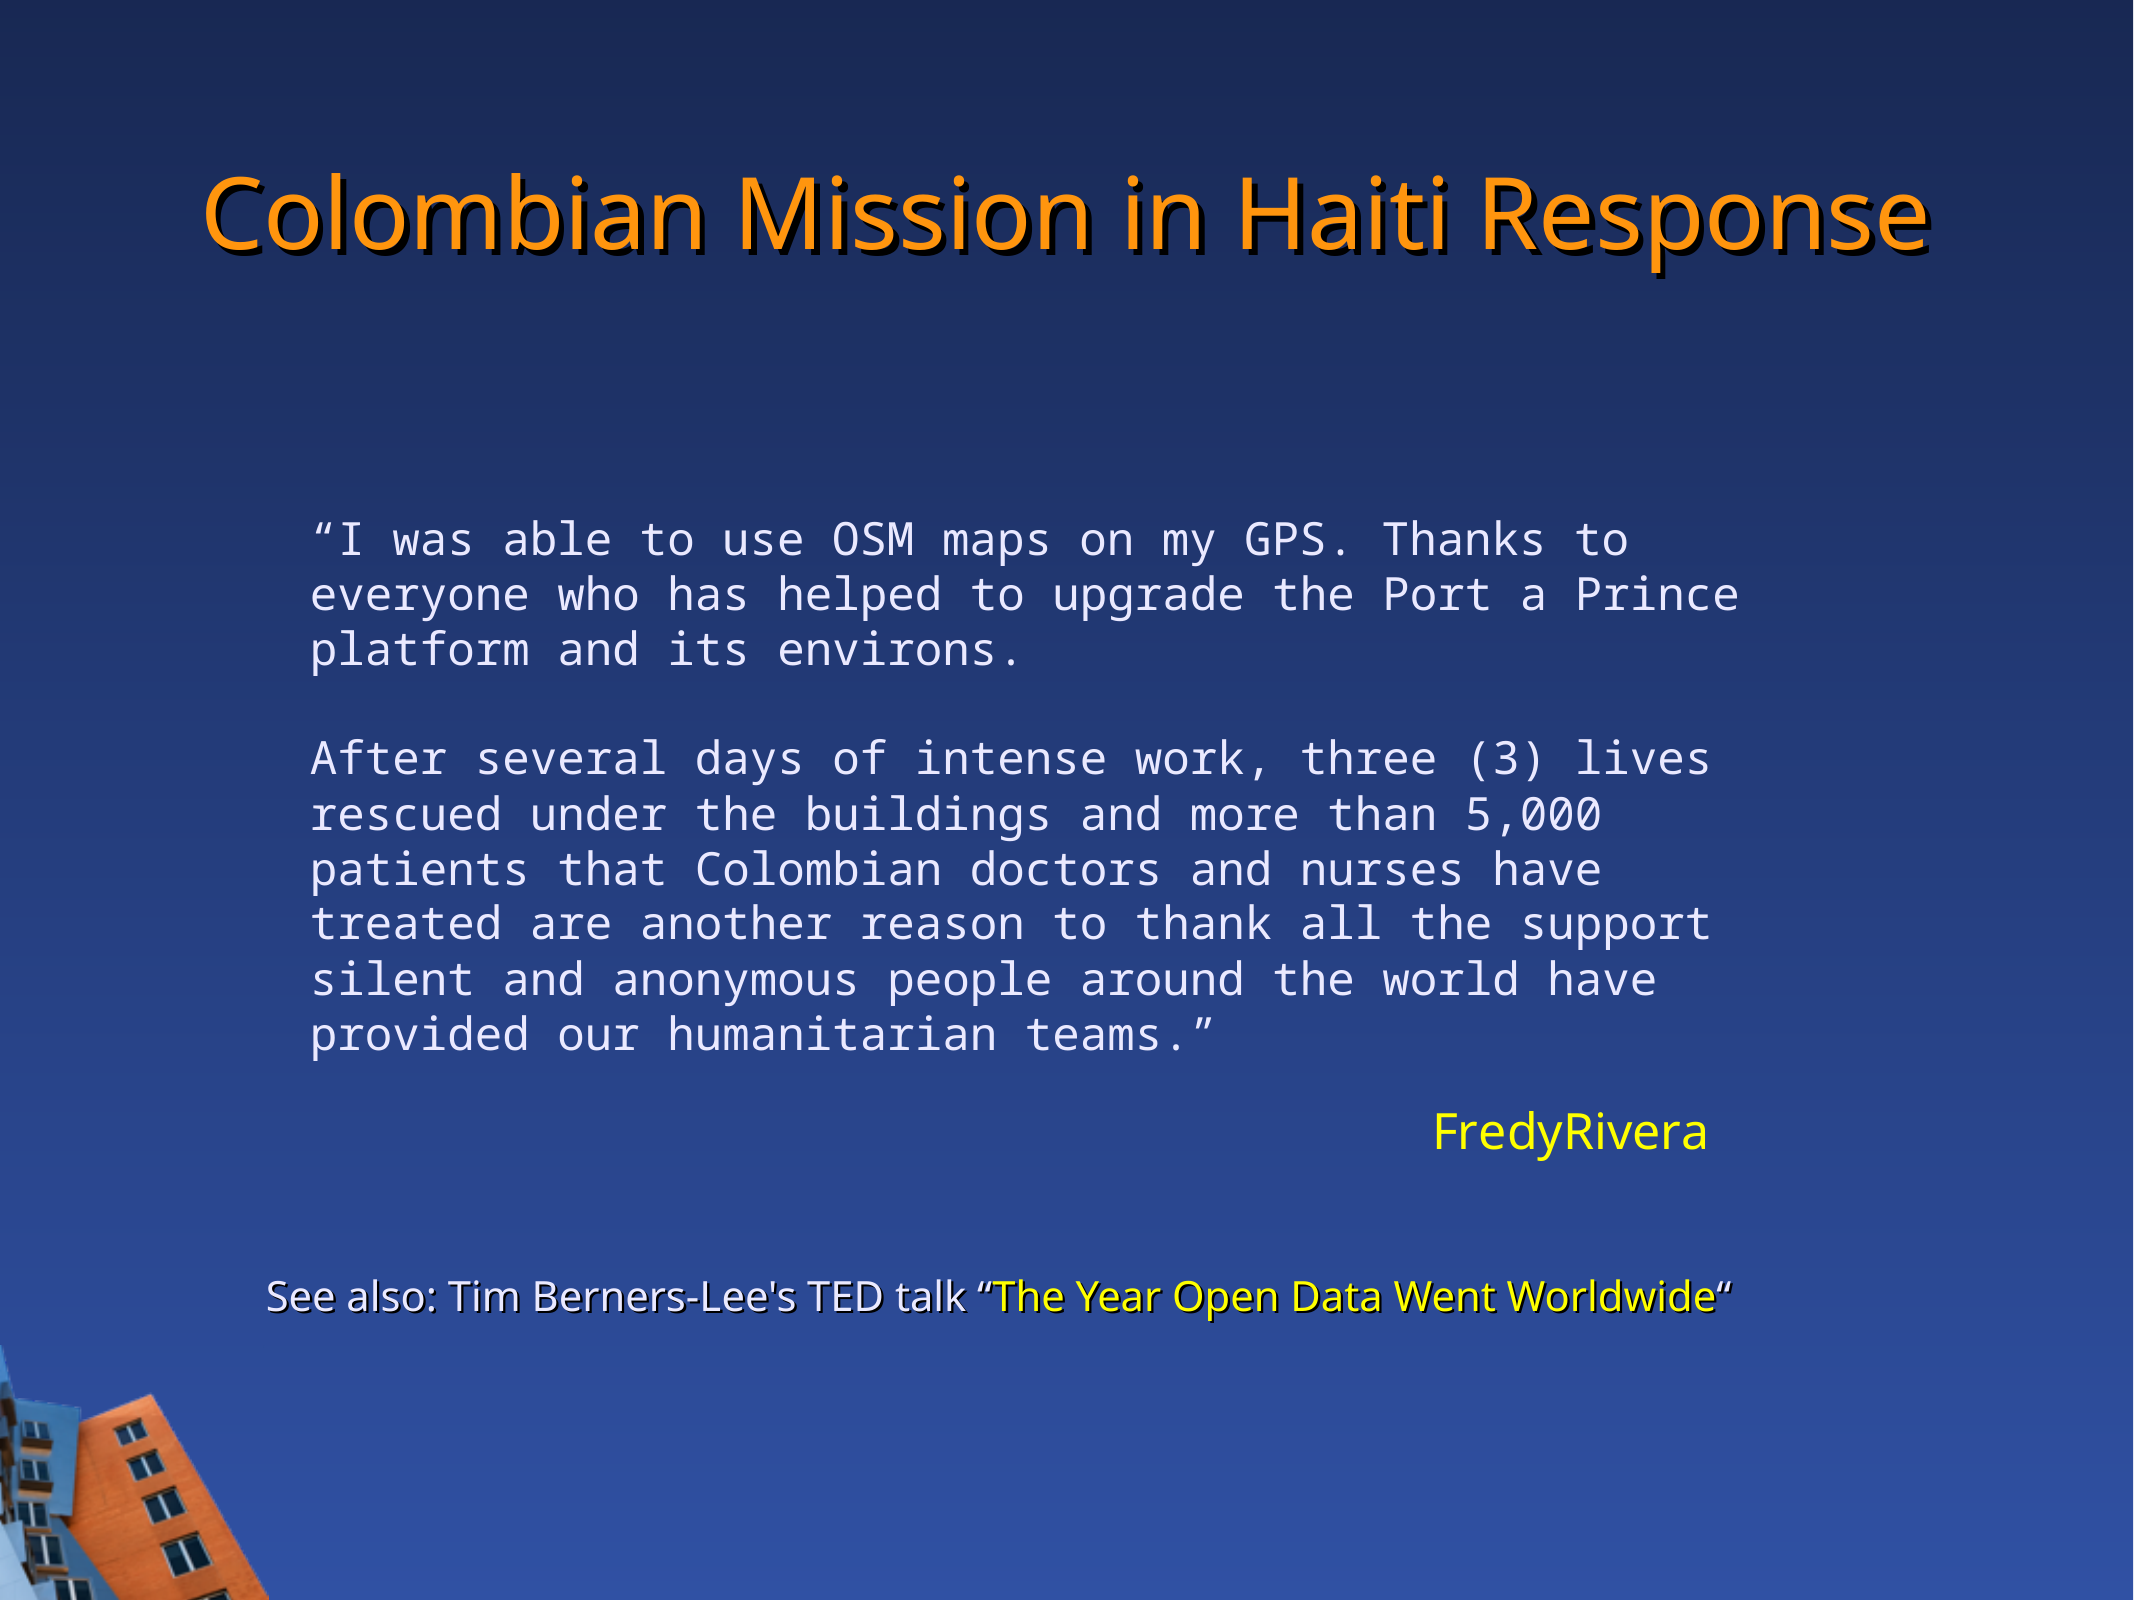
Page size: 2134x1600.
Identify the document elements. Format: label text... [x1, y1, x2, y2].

text_box FredyRivera [1417, 1092, 1688, 1168]
text_box See also: Tim Berners-Lee's TED talk “The Year Open Data Went Worldwide“ [265, 1269, 1743, 1388]
title Colombian Mission in Haiti Response [106, 76, 2027, 344]
text_box “I was able to use OSM maps on my GPS. Thanks to everyone who has helped to upgrade the Port a Prince platform and its environs. After several days of intense work, three (3) lives rescued under the buildings and more than 5,000 patients that Colombian doctors and nurses have treated are another reason to thank all the support silent and anonymous people around the world have provided our humanitarian teams.” [295, 501, 1831, 1177]
picture [0, 1345, 269, 1600]
